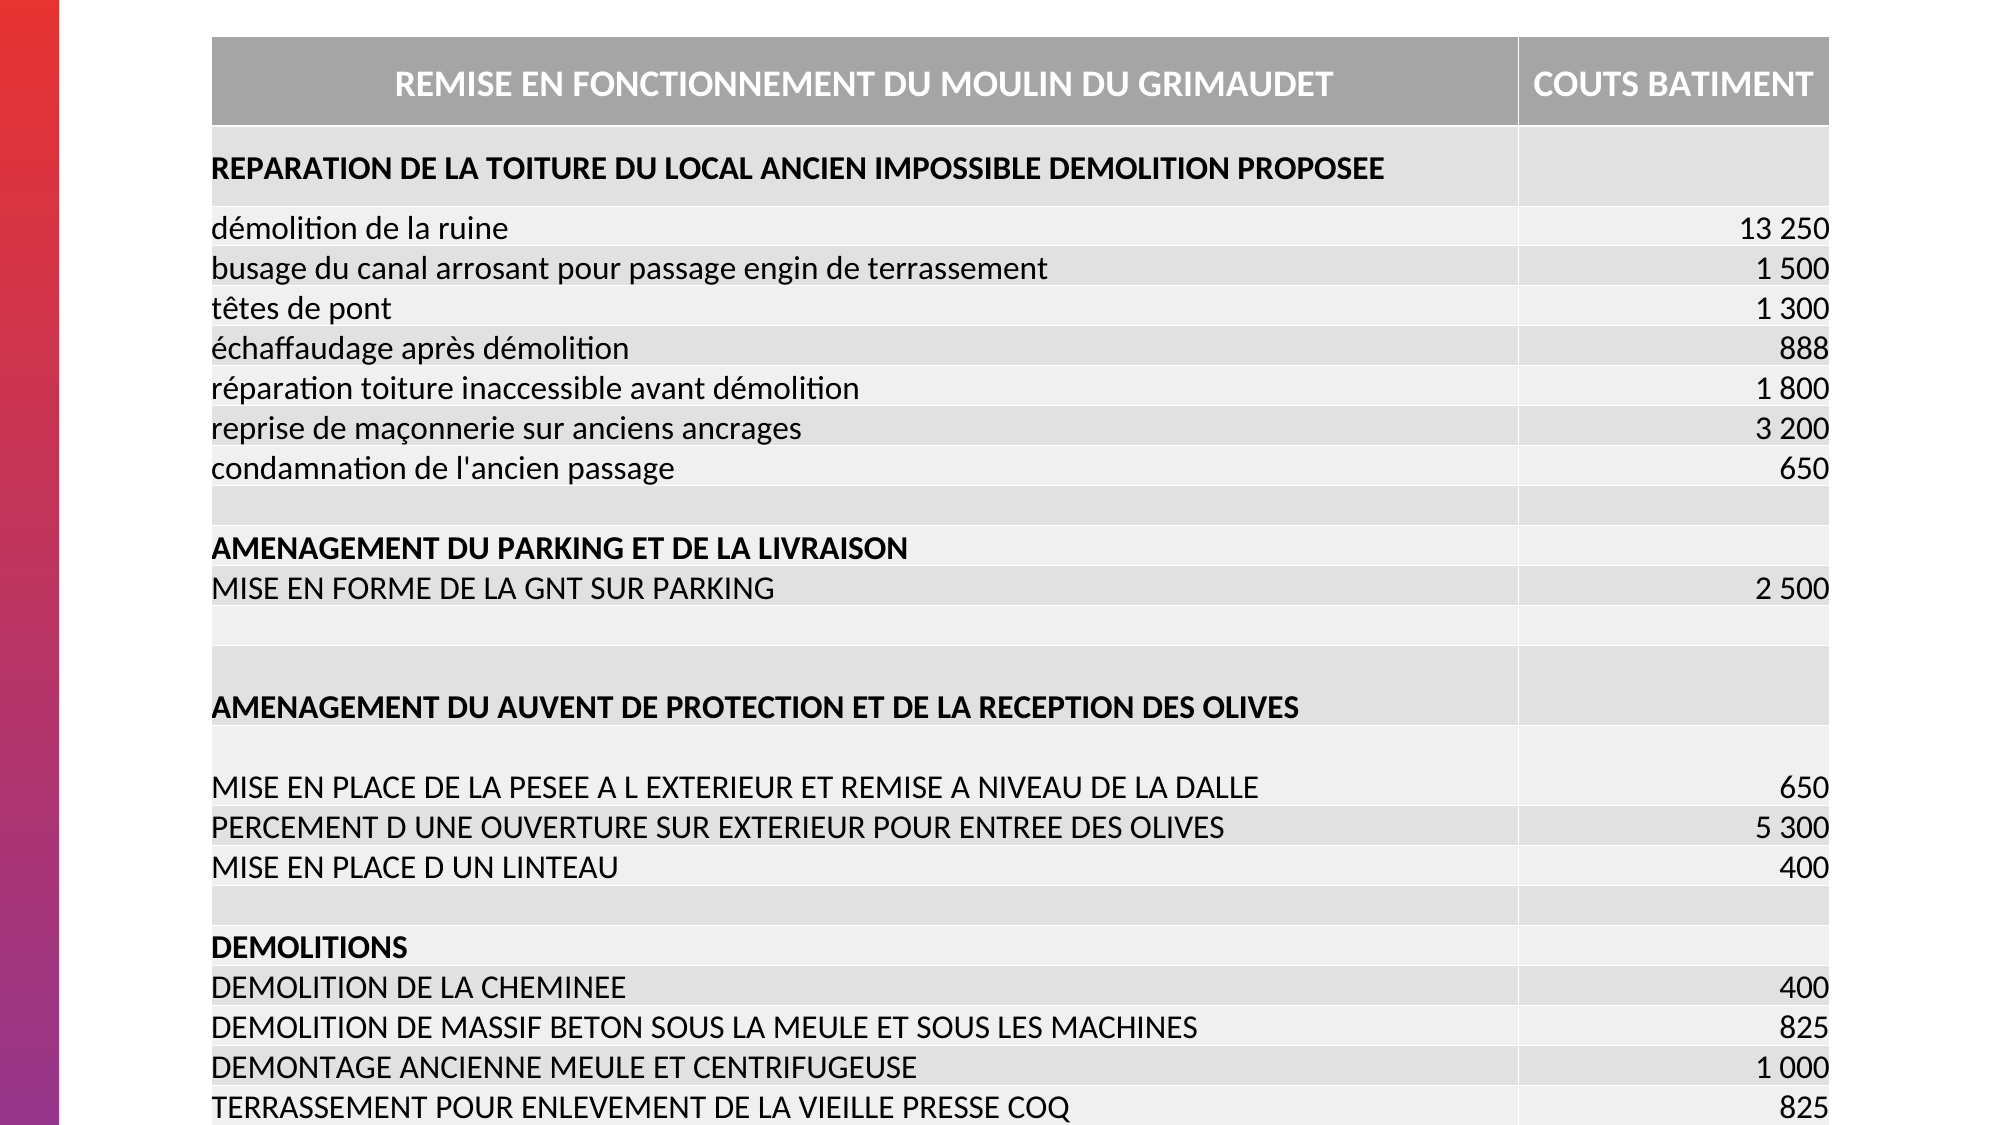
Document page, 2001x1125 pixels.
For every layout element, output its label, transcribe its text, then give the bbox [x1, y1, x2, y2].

table_cell [1519, 606, 1829, 645]
table_cell 13 250 [1817, 220, 1826, 237]
table_cell [1519, 926, 1829, 965]
table_cell 13 250 [1519, 207, 1829, 245]
table_cell DEMOLITIONS [212, 926, 1518, 965]
table_cell DEMONTAGE ANCIENNE MEULE ET CENTRIFUGEUSE [212, 1046, 1518, 1085]
table_cell busage du canal arrosant pour passage engin de terrassement [212, 246, 1518, 285]
table_cell DEMOLITION DE MASSIF BETON SOUS LA MEULE ET SOUS LES MACHINES [212, 1006, 1518, 1045]
table_cell condamnation de l'ancien passage [212, 446, 1518, 485]
table_cell 825 [1519, 1006, 1829, 1045]
table_cell 1 500 [1519, 246, 1829, 285]
table_cell 888 [1519, 326, 1829, 365]
table_cell démolition de la ruine [212, 207, 1518, 245]
table_cell têtes de pont [212, 286, 1518, 325]
table_cell TERRASSEMENT POUR ENLEVEMENT DE LA VIEILLE PRESSE COQ [212, 1086, 1518, 1125]
table_cell PERCEMENT D UNE OUVERTURE SUR EXTERIEUR POUR ENTREE DES OLIVES [212, 806, 1518, 845]
table_cell [1519, 486, 1829, 525]
table_cell [1519, 127, 1829, 206]
table_header COUTS BATIMENT [1519, 37, 1829, 125]
table_cell reprise de maçonnerie sur anciens ancrages [212, 406, 1518, 445]
table_cell MISE EN PLACE D UN LINTEAU [212, 846, 1518, 885]
table_cell 1 800 [1519, 366, 1829, 405]
table_cell échaffaudage après démolition [212, 326, 1518, 365]
table_cell 400 [1519, 966, 1829, 1005]
table_cell [212, 606, 1518, 645]
table_cell MISE EN FORME DE LA GNT SUR PARKING [212, 566, 1518, 605]
table_cell 3 200 [1519, 406, 1829, 445]
table_header REMISE EN FONCTIONNEMENT DU MOULIN DU GRIMAUDET [212, 37, 1518, 125]
table_cell 650 [1519, 726, 1829, 805]
table_cell 1 300 [1519, 286, 1829, 325]
table_cell [1519, 526, 1829, 565]
table_cell REPARATION DE LA TOITURE DU LOCAL ANCIEN IMPOSSIBLE DEMOLITION PROPOSEE [212, 127, 1518, 206]
table_cell 1 000 [1519, 1046, 1829, 1085]
table_cell [212, 886, 1518, 925]
table_cell 2 500 [1519, 566, 1829, 605]
table_cell 400 [1519, 846, 1829, 885]
table_cell réparation toiture inaccessible avant démolition [212, 366, 1518, 405]
table_cell [1519, 886, 1829, 925]
table_cell [212, 486, 1518, 525]
table_cell MISE EN PLACE DE LA PESEE A L EXTERIEUR ET REMISE A NIVEAU DE LA DALLE [212, 726, 1518, 805]
table_cell [1519, 646, 1829, 725]
table_cell 650 [1519, 446, 1829, 485]
table_cell AMENAGEMENT DU AUVENT DE PROTECTION ET DE LA RECEPTION DES OLIVES [212, 646, 1518, 725]
table_cell 5 300 [1519, 806, 1829, 845]
table_cell 825 [1519, 1086, 1829, 1125]
table_cell DEMOLITION DE LA CHEMINEE [212, 966, 1518, 1005]
table_cell AMENAGEMENT DU PARKING ET DE LA LIVRAISON [212, 526, 1518, 565]
